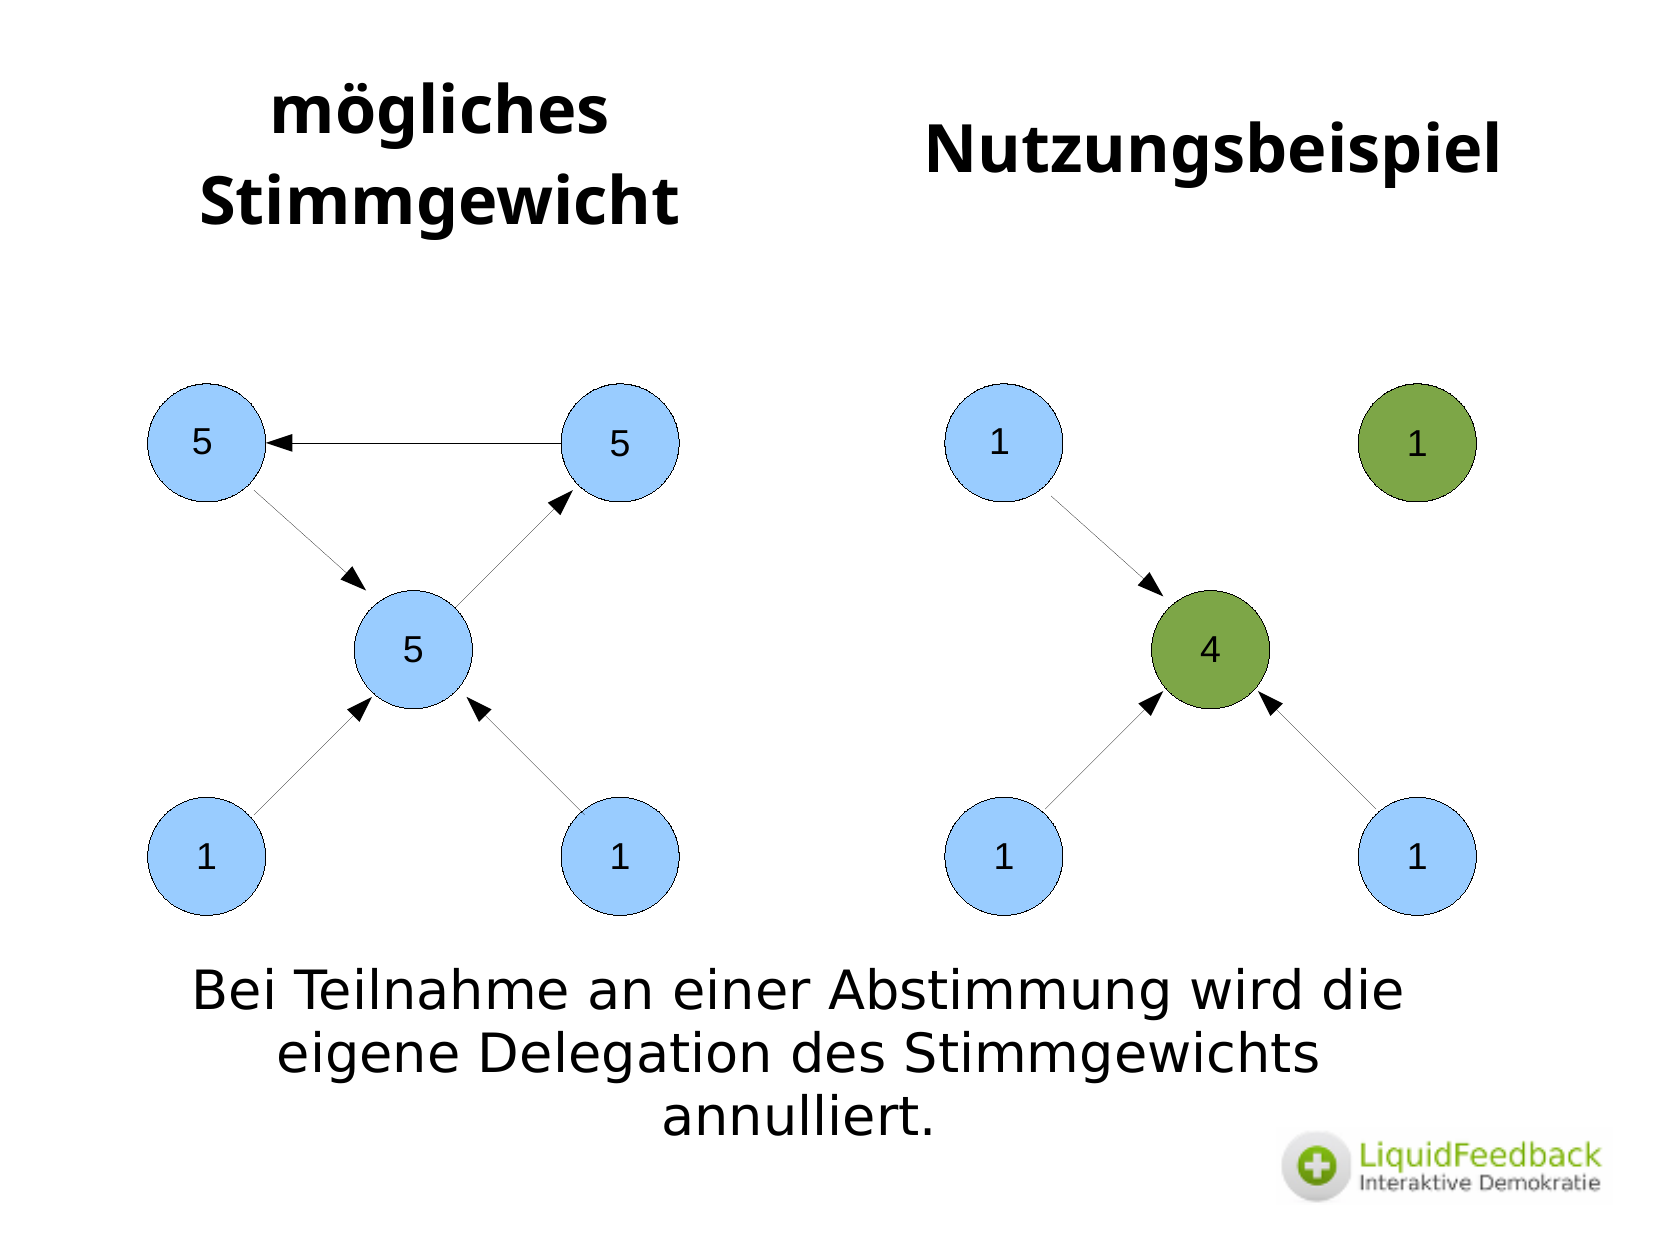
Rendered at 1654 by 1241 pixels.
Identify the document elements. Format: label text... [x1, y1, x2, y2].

text_box 1 [561, 797, 680, 916]
text_box 4 [1151, 590, 1270, 709]
text_box [147, 383, 266, 502]
text_box 1 [1358, 797, 1477, 916]
text_box 1 [147, 797, 266, 916]
text_box 5 [561, 383, 680, 502]
text_box Bei Teilnahme an einer Abstimmung wird die eigene Delegation des Stimmgewichts annulliert. [177, 951, 1535, 1156]
text_box 1 [944, 797, 1063, 916]
text_box 1 [1358, 383, 1477, 502]
title mögliches Stimmgewicht [82, 49, 798, 257]
text_box 5 [177, 413, 228, 471]
picture [1276, 1127, 1613, 1205]
title Nutzungsbeispiel [856, 42, 1571, 250]
text_box [944, 383, 1063, 502]
text_box 5 [354, 590, 473, 709]
text_box 1 [974, 413, 1025, 471]
